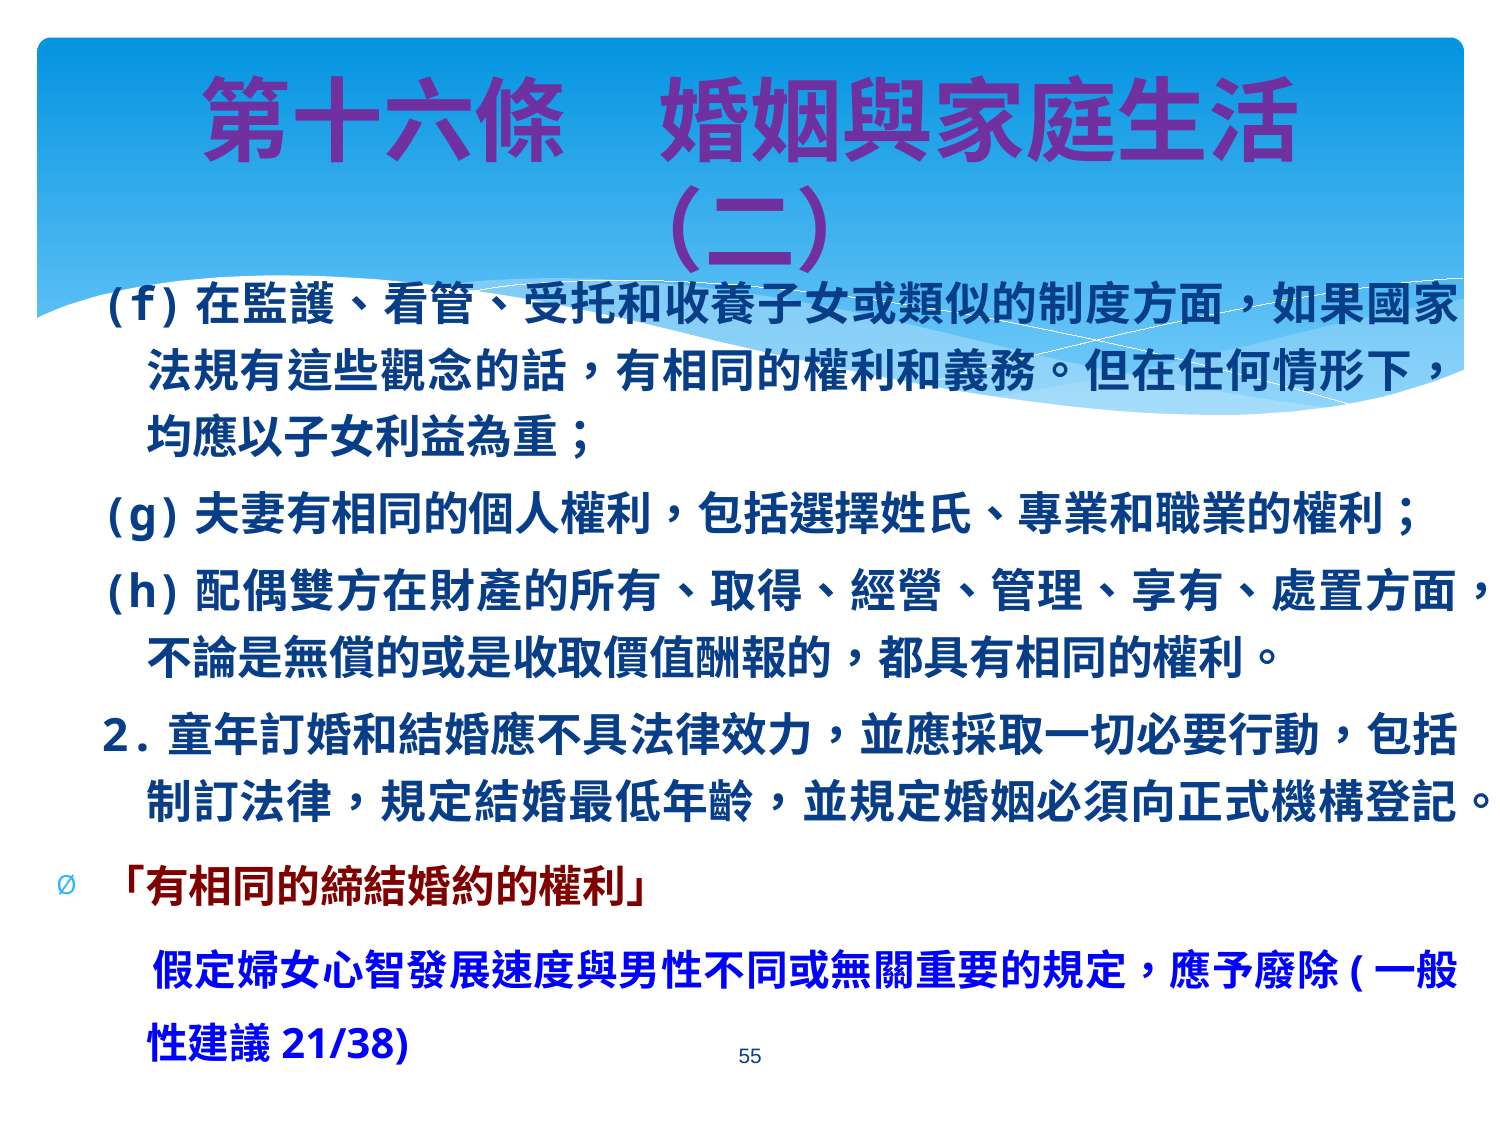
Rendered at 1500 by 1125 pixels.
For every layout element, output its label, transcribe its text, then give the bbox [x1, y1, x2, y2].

title 第十六條 婚姻與家庭生活（二） [75, 55, 1426, 262]
list (f)在監護、看管、受托和收養子女或類似的制度方面，如果國家法規有這些觀念的話，有相同的權利和義務。但在任何情形下，均應以子女利益為重； (g)夫妻有相同的個人權利，包括選擇姓氏、專業和職業的權利； (h)配偶雙方在財產的所有、取得、經營、管理、享有、處置方面，不論是無償的或是收取價值酬報的，都具有相同的權利。 2.童年訂婚和結婚應不具法律效力，並應採取一切必要行動，包括制訂法律，規定結婚最低年齡，並規定婚姻必須向正式機構登記。 「有相同的締結婚約的權利」 假定婦女心智發展速度與男性不同或無關重要的規定，應予廢除(一般性建議21/38) [41, 255, 1474, 1083]
text_box 55 [654, 1025, 846, 1086]
